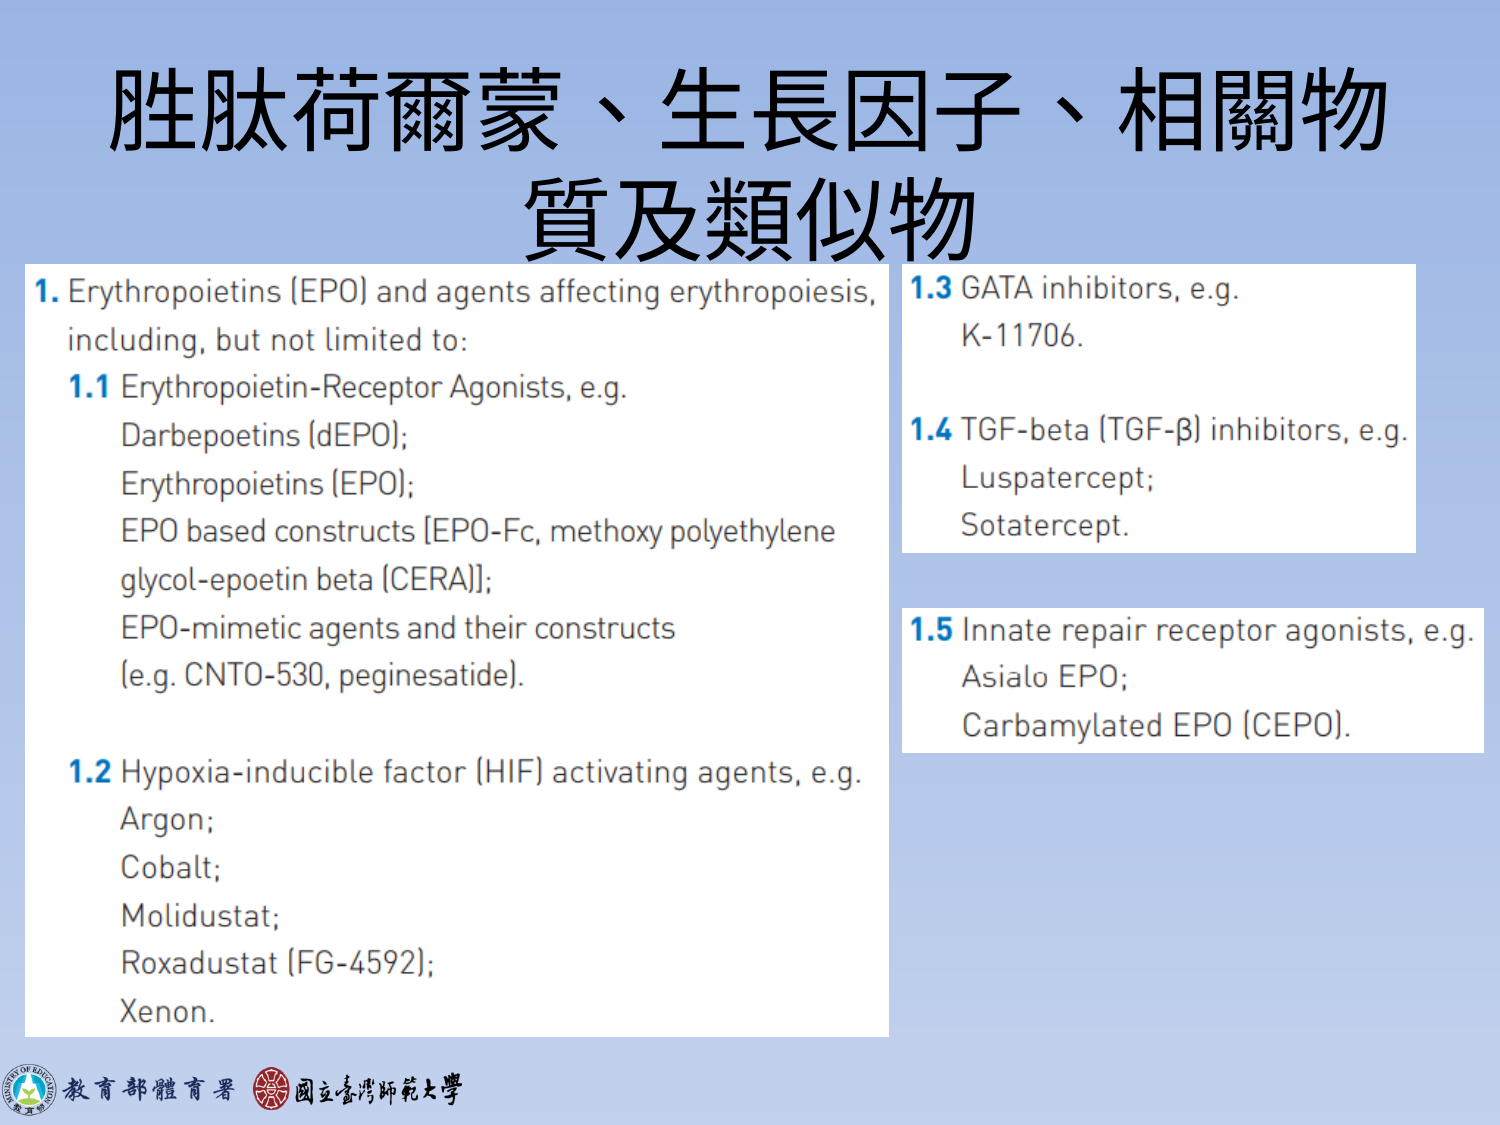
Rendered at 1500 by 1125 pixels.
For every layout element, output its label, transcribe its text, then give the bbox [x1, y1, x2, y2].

title 胜肽荷爾蒙、生長因子、相關物質及類似物 [75, 45, 1426, 233]
picture [25, 264, 889, 1037]
picture [902, 264, 1416, 553]
picture [902, 609, 1484, 753]
